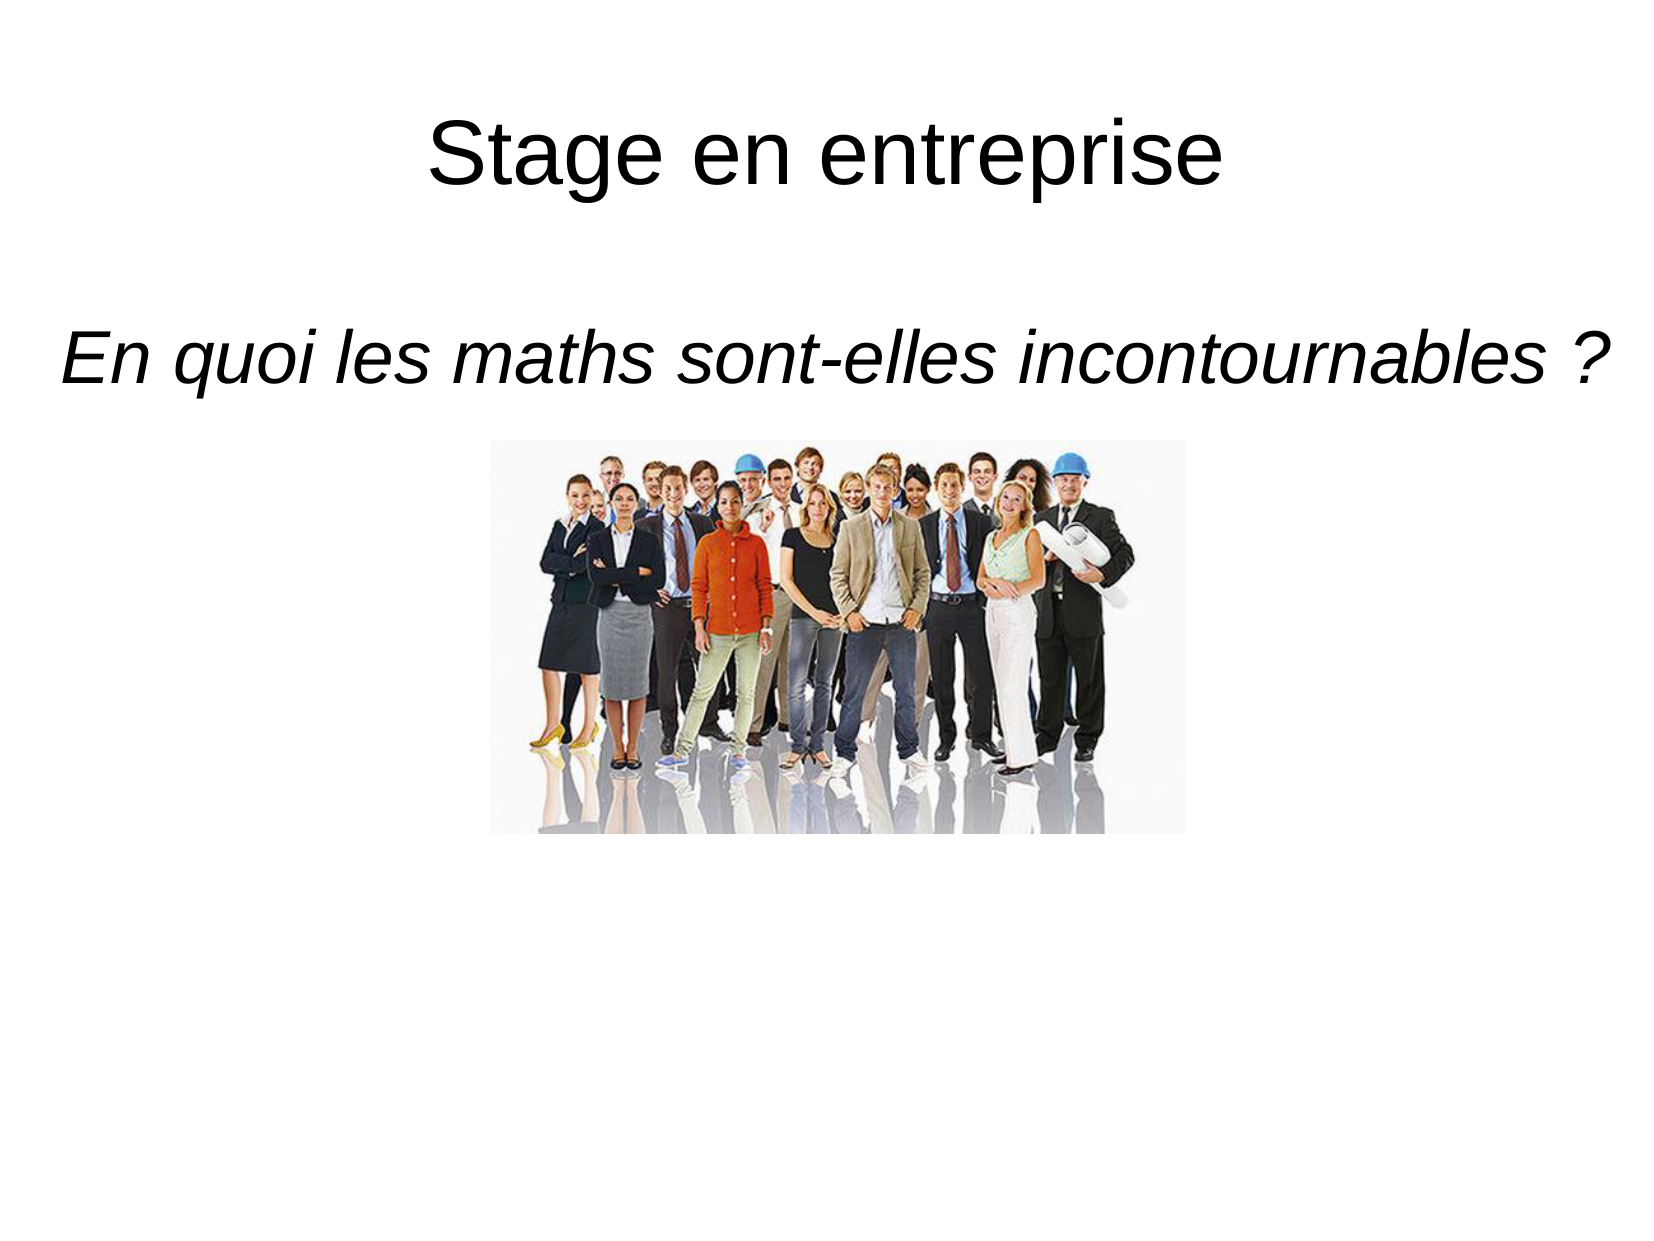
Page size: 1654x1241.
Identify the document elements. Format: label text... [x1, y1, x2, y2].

picture [490, 440, 1189, 834]
text_box En quoi les maths sont-elles incontournables ? [35, 307, 1628, 449]
title Stage en entreprise [82, 49, 1571, 257]
